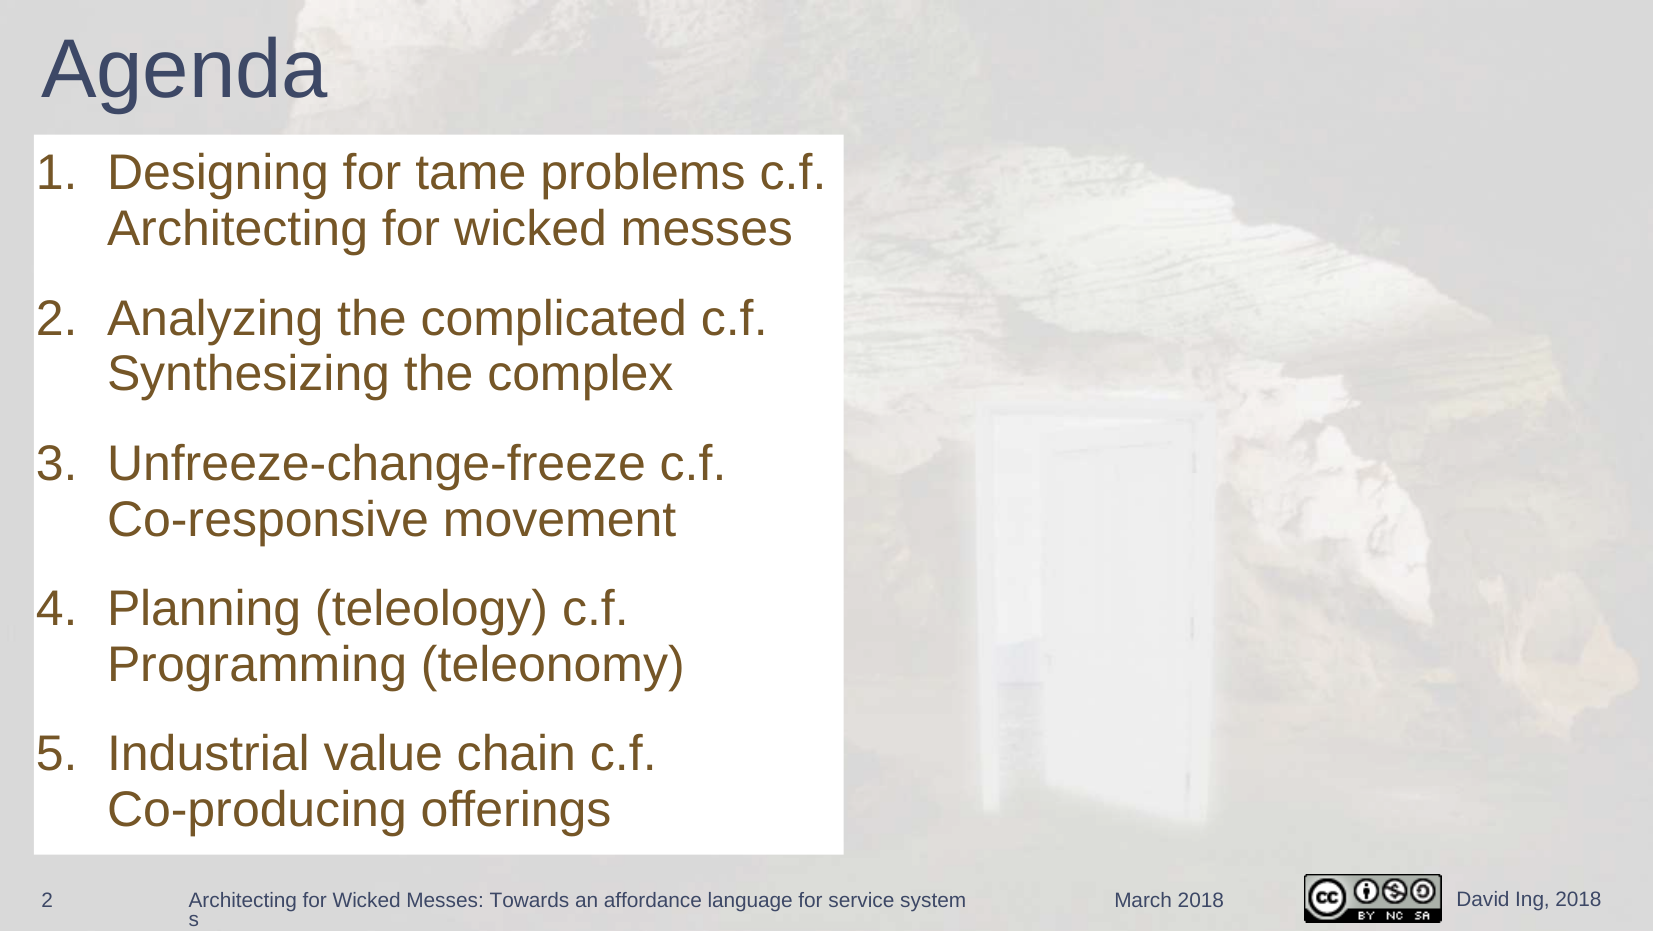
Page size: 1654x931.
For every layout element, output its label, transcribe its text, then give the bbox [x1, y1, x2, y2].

table_header Designing for tame problems c.f. Architecting for wicked messes [92, 137, 875, 282]
table_cell 4. [17, 572, 92, 718]
table_cell 3. [17, 427, 92, 572]
table_cell 5. [17, 718, 92, 863]
table_cell Industrial value chain c.f. Co-producing offerings [92, 718, 875, 863]
table_cell Unfreeze-change-freeze c.f. Co-responsive movement [92, 427, 875, 572]
table_cell Planning (teleology) c.f. Programming (teleonomy) [92, 572, 875, 718]
text_box Solving for the optimal Problem solution involves analysis, research employing quantitative methods seeking optimal outcomes. Unfortunately, as conditions change, problems frequently do not remain solved or resolved but reappear, and usually in more complex forms. Furthermore, every solution and resolution generates new problems, ones that tend to be more complex than the ones solved or resolved. [0, 0, 1653, 931]
picture [1304, 874, 1442, 923]
table_header 1. [17, 137, 92, 282]
title Agenda [41, 30, 1613, 126]
table_cell 2. [17, 282, 92, 427]
table_cell Analyzing the complicated c.f. Synthesizing the complex [92, 282, 875, 427]
